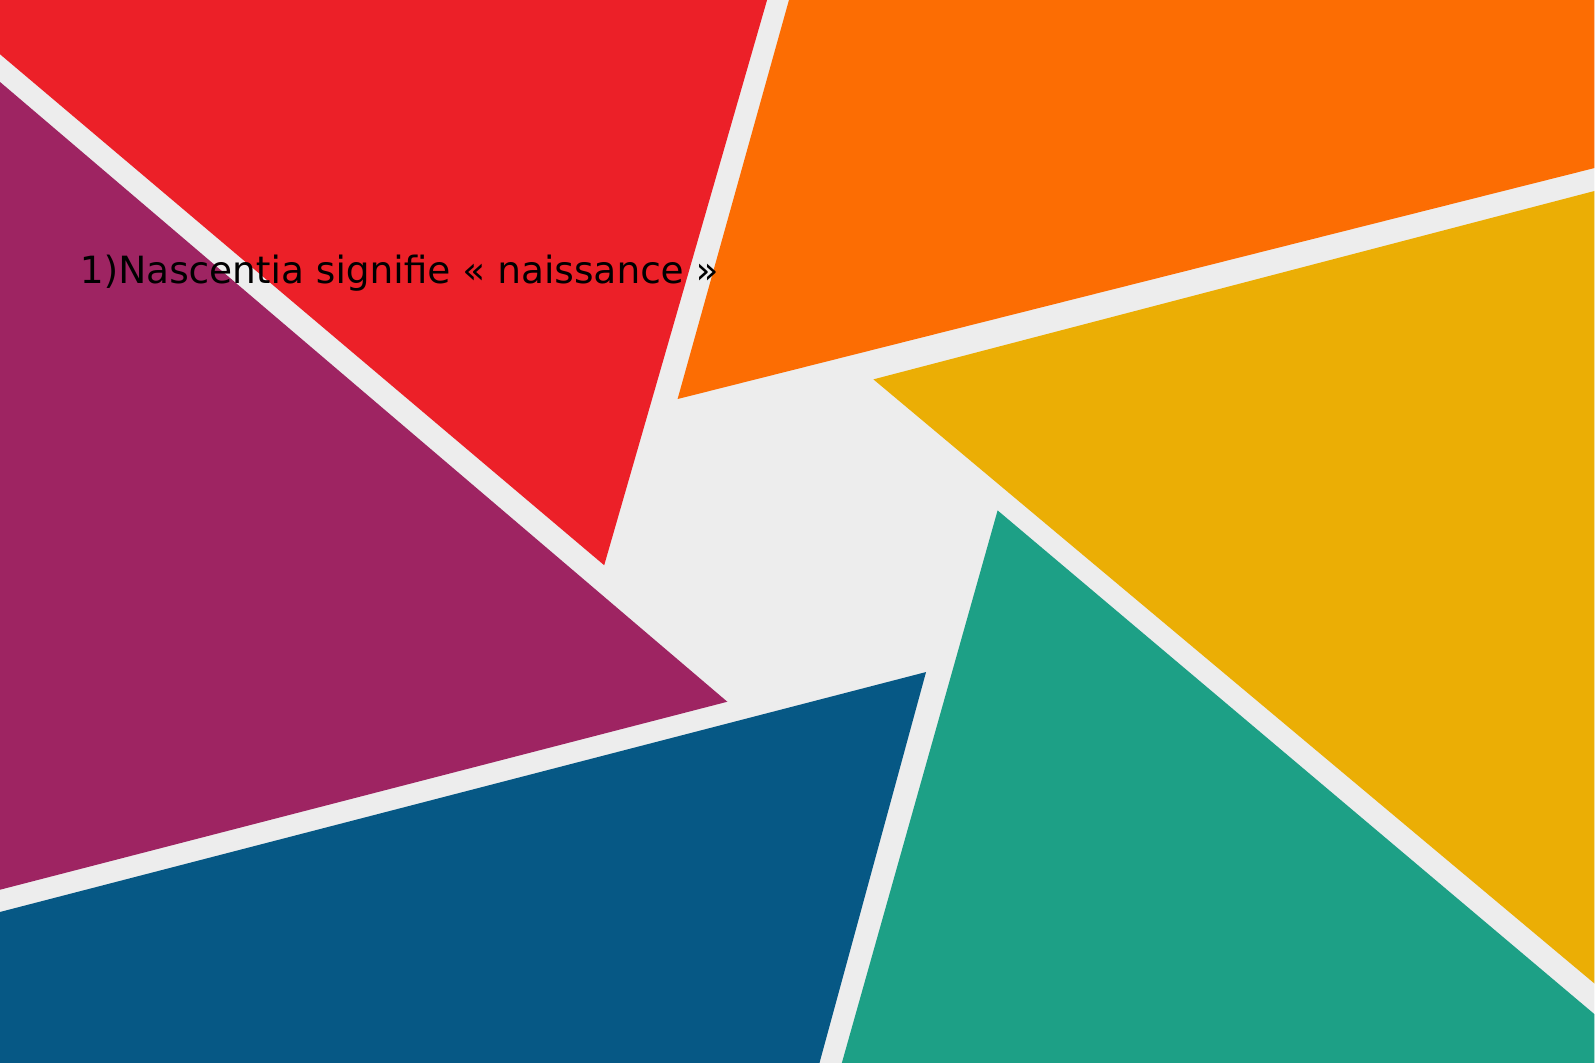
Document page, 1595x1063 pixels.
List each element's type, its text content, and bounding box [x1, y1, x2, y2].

list 1)Nascentia signifie « naissance » [79, 248, 1515, 866]
